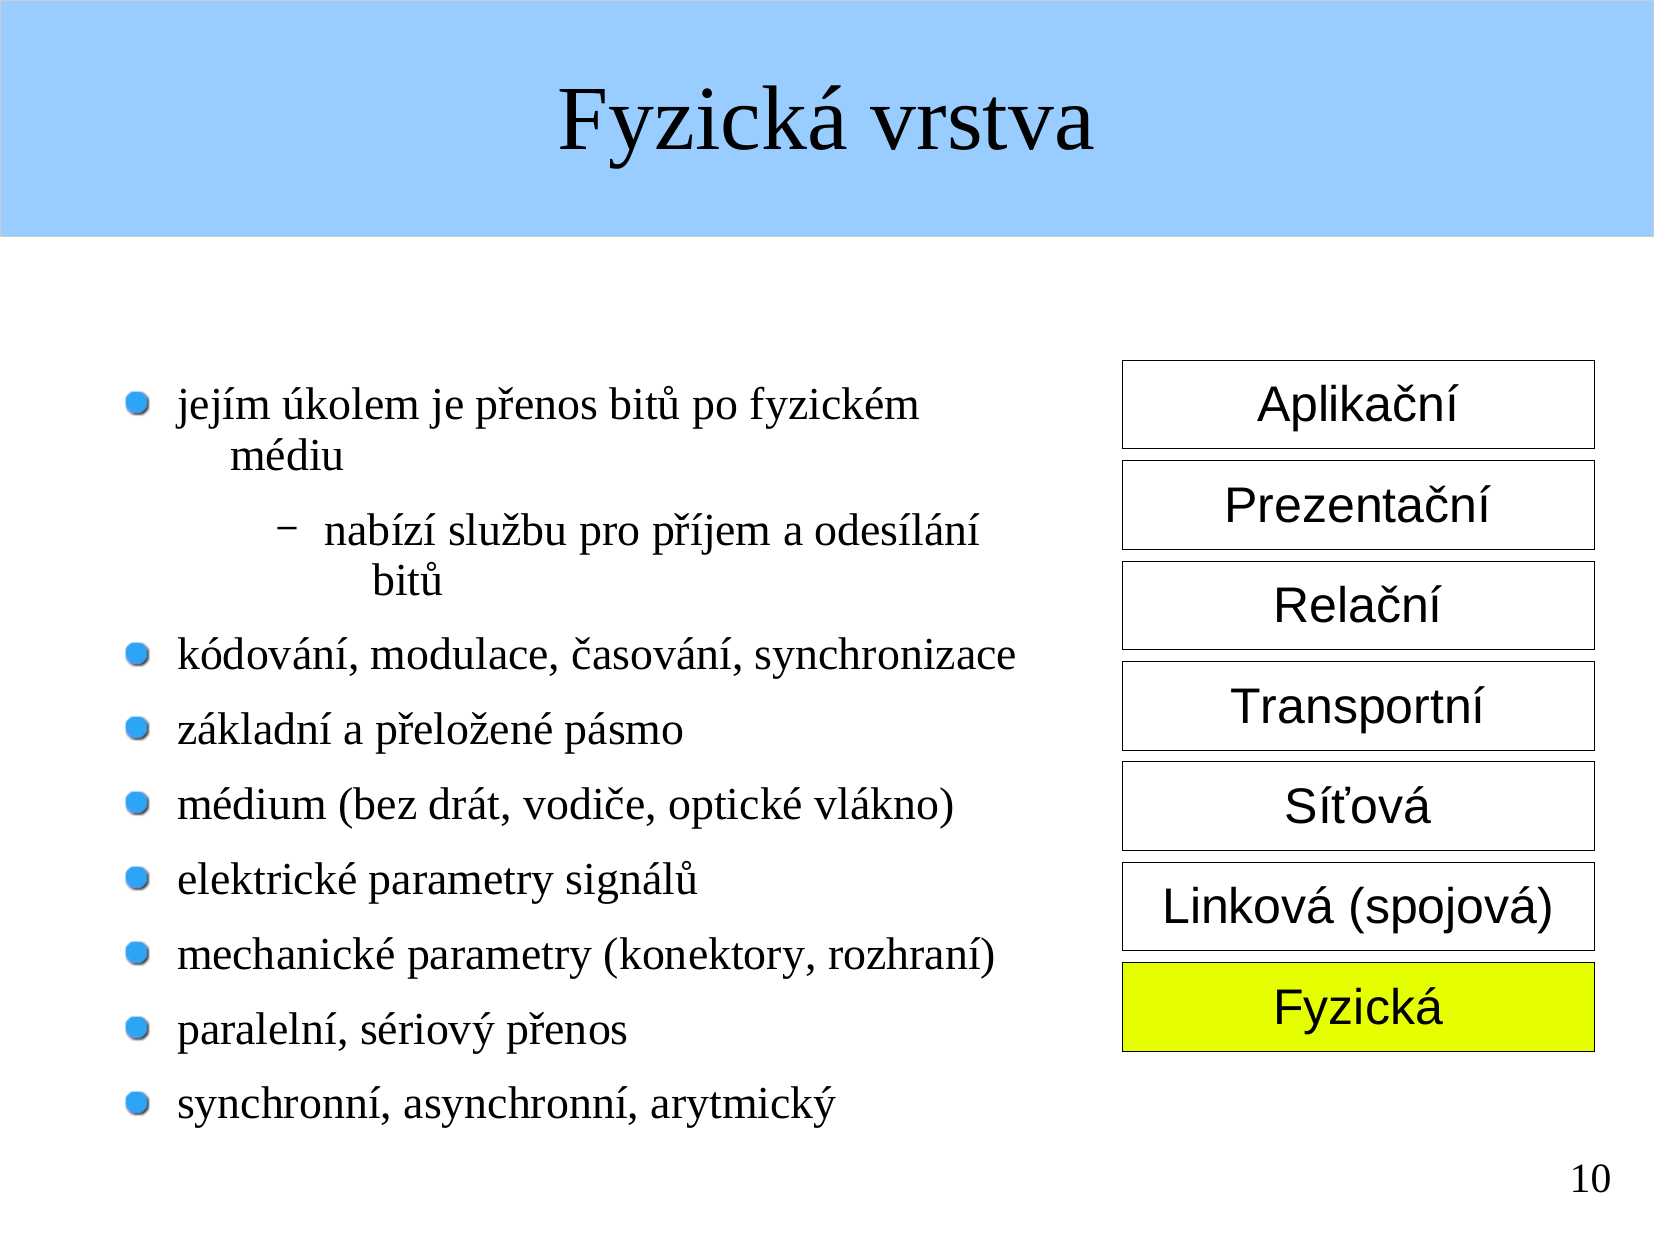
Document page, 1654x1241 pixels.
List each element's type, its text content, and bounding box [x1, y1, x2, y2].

text_box Relační [1122, 561, 1595, 650]
text_box Aplikační [1122, 360, 1595, 449]
title Fyzická vrstva [0, 0, 1654, 237]
list jejím úkolem je přenos bitů po fyzickém médiu nabízí službu pro příjem a odesílání bitů kódování, modulace, časování, synchronizace základní a přeložené pásmo médium (bez drát, vodiče, optické vlákno) elektrické parametry signálů mechanické parametry (konektory, rozhraní) paralelní, sériový přenos synchronní, asynchronní, arytmický [88, 378, 1034, 1123]
text_box Transportní [1122, 661, 1595, 751]
text_box Linková (spojová) [1122, 862, 1595, 951]
text_box Prezentační [1122, 460, 1595, 550]
text_box Síťová [1122, 761, 1595, 851]
text_box Fyzická [1122, 962, 1595, 1052]
